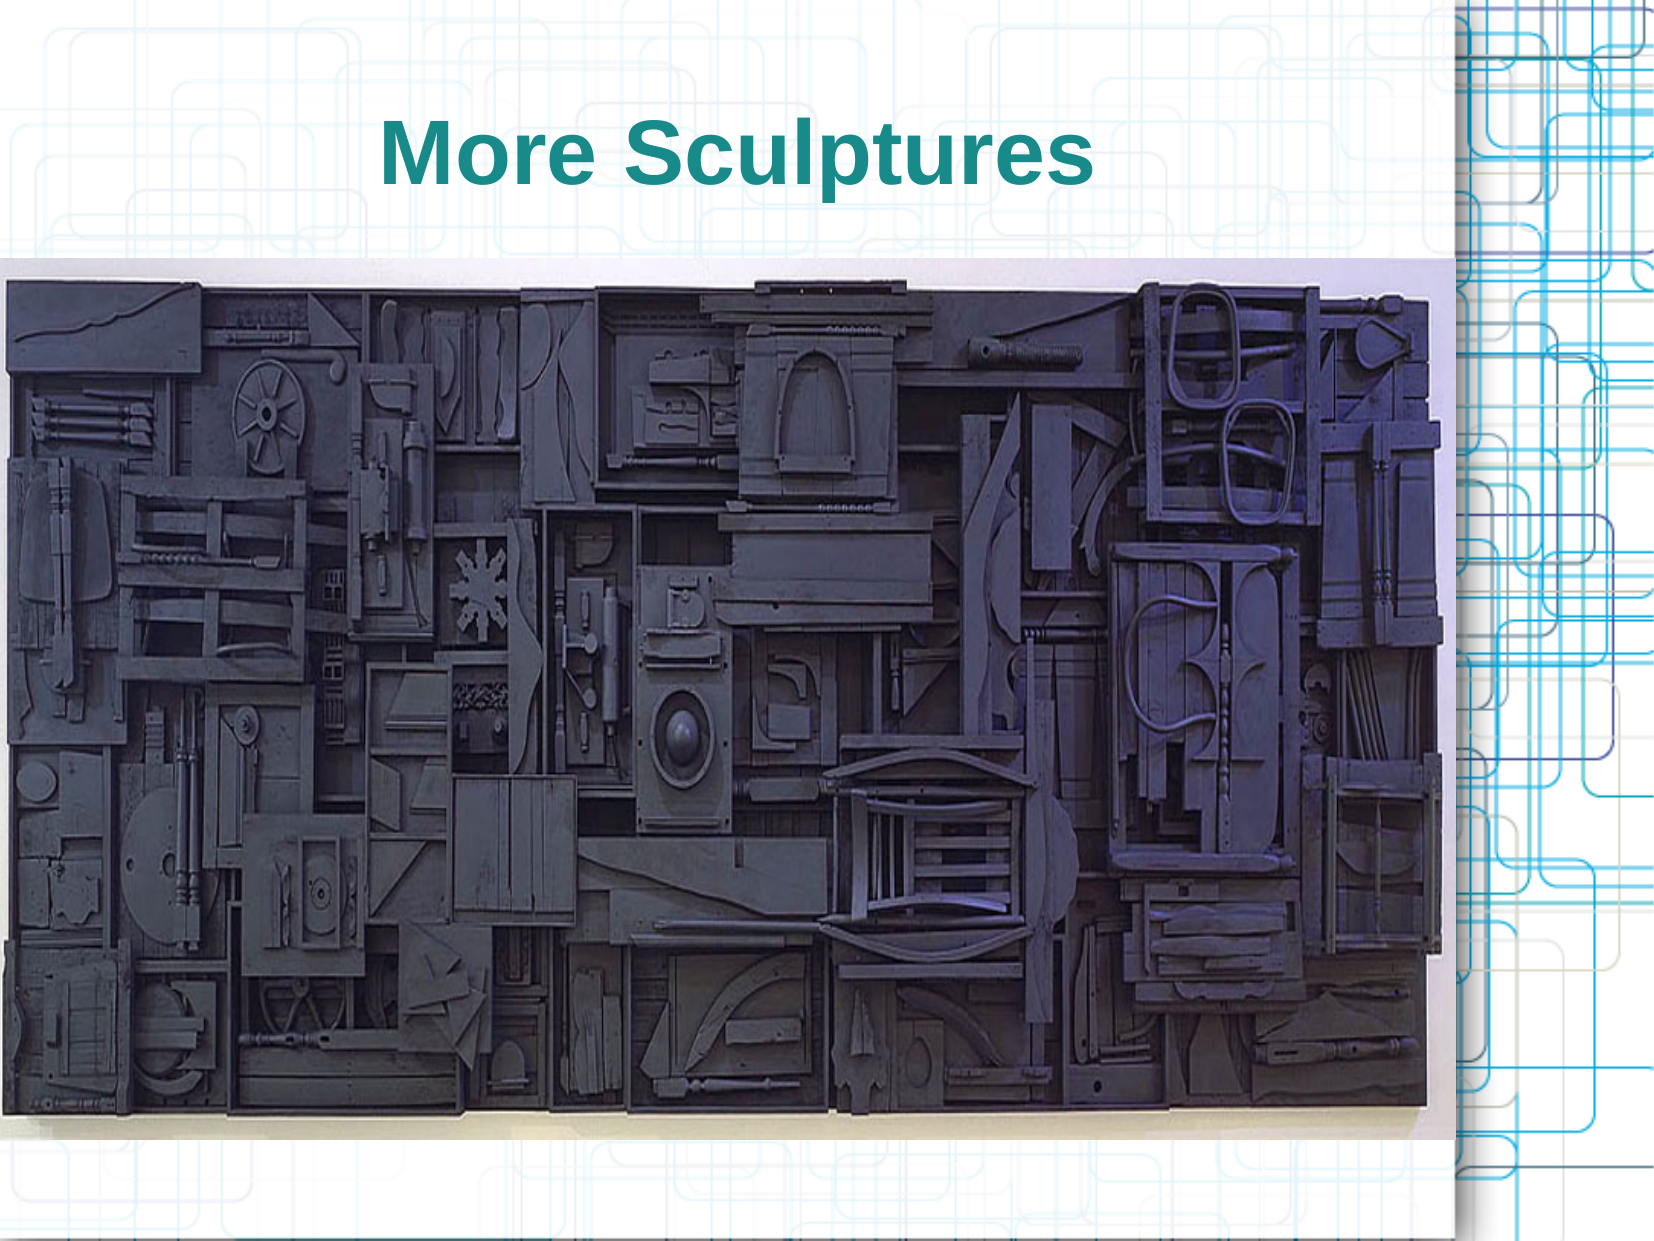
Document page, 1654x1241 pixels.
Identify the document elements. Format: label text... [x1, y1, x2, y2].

title More Sculptures [59, 49, 1418, 257]
picture [0, 0, 1654, 1241]
